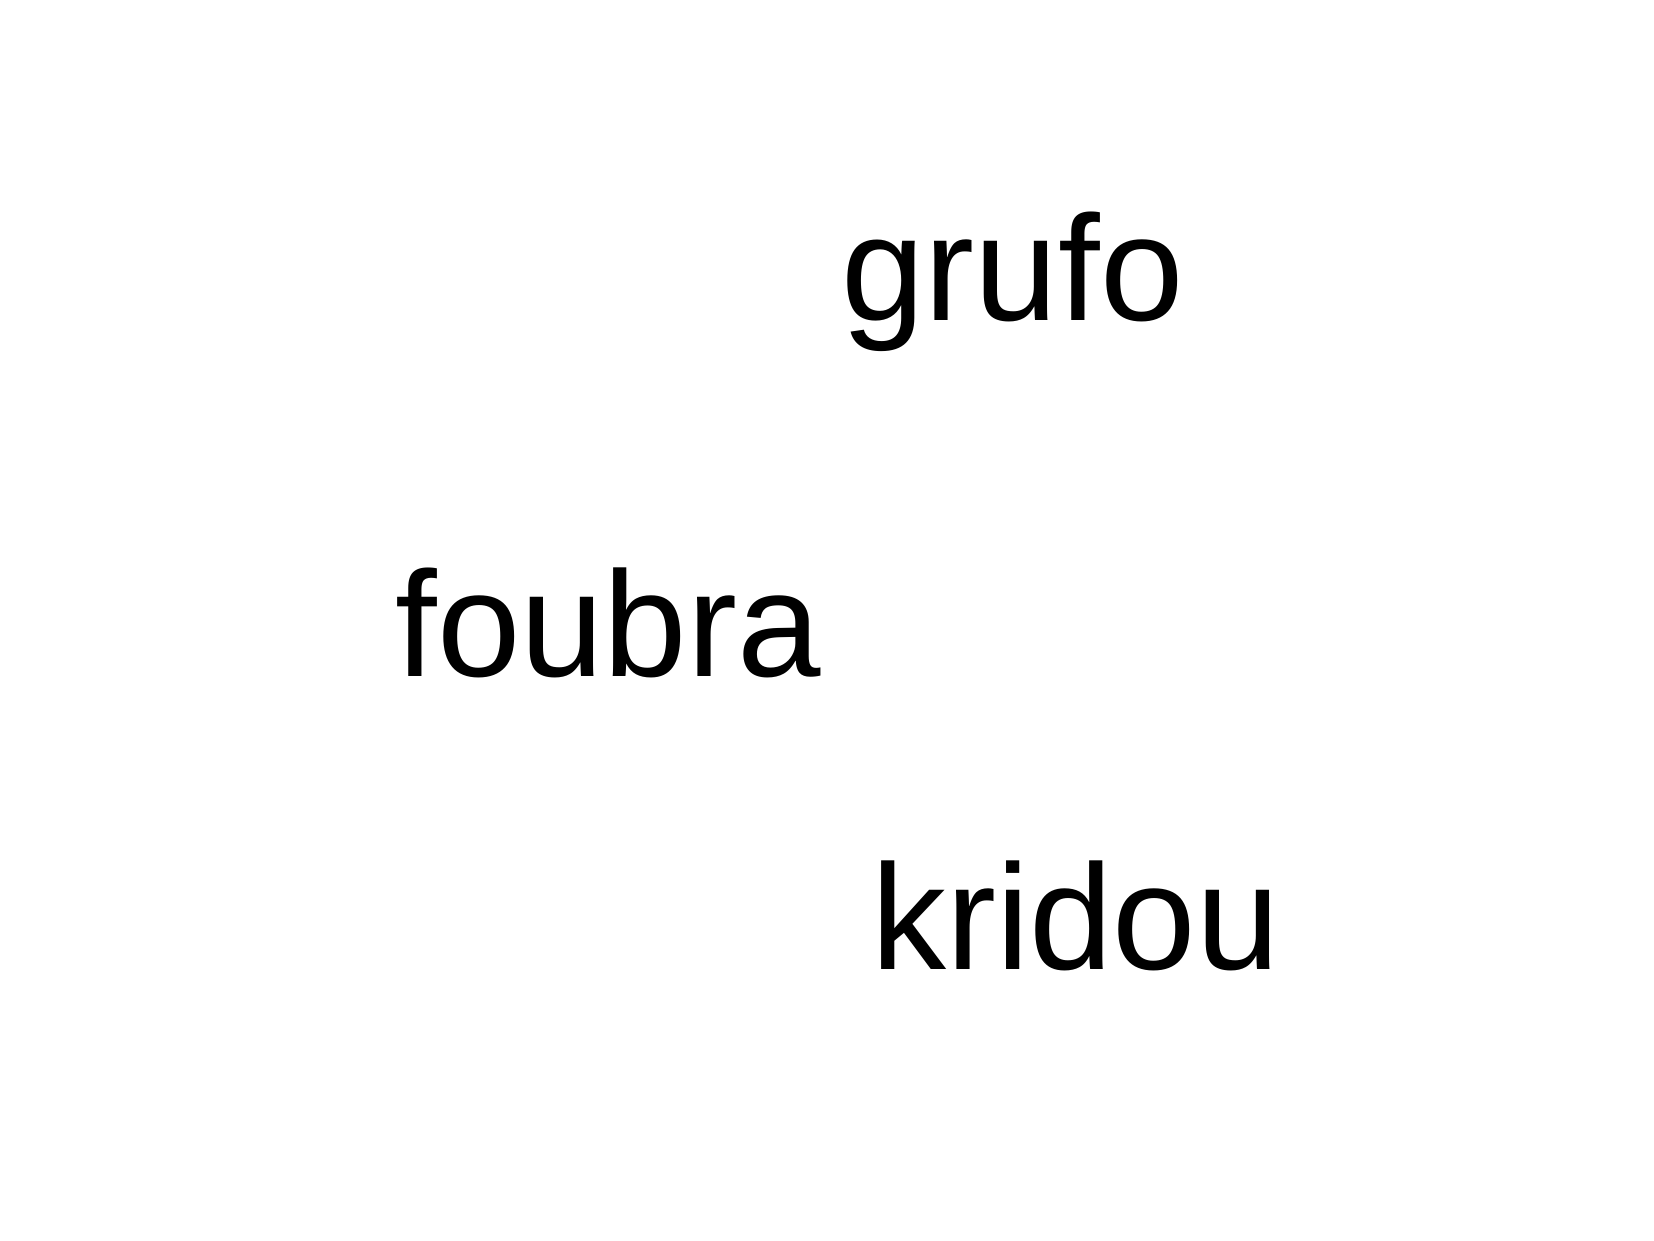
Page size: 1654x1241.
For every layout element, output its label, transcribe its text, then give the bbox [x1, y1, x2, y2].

text_box foubra [380, 533, 1279, 717]
text_box kridou [856, 826, 1300, 1010]
text_box grufo [826, 177, 1211, 360]
